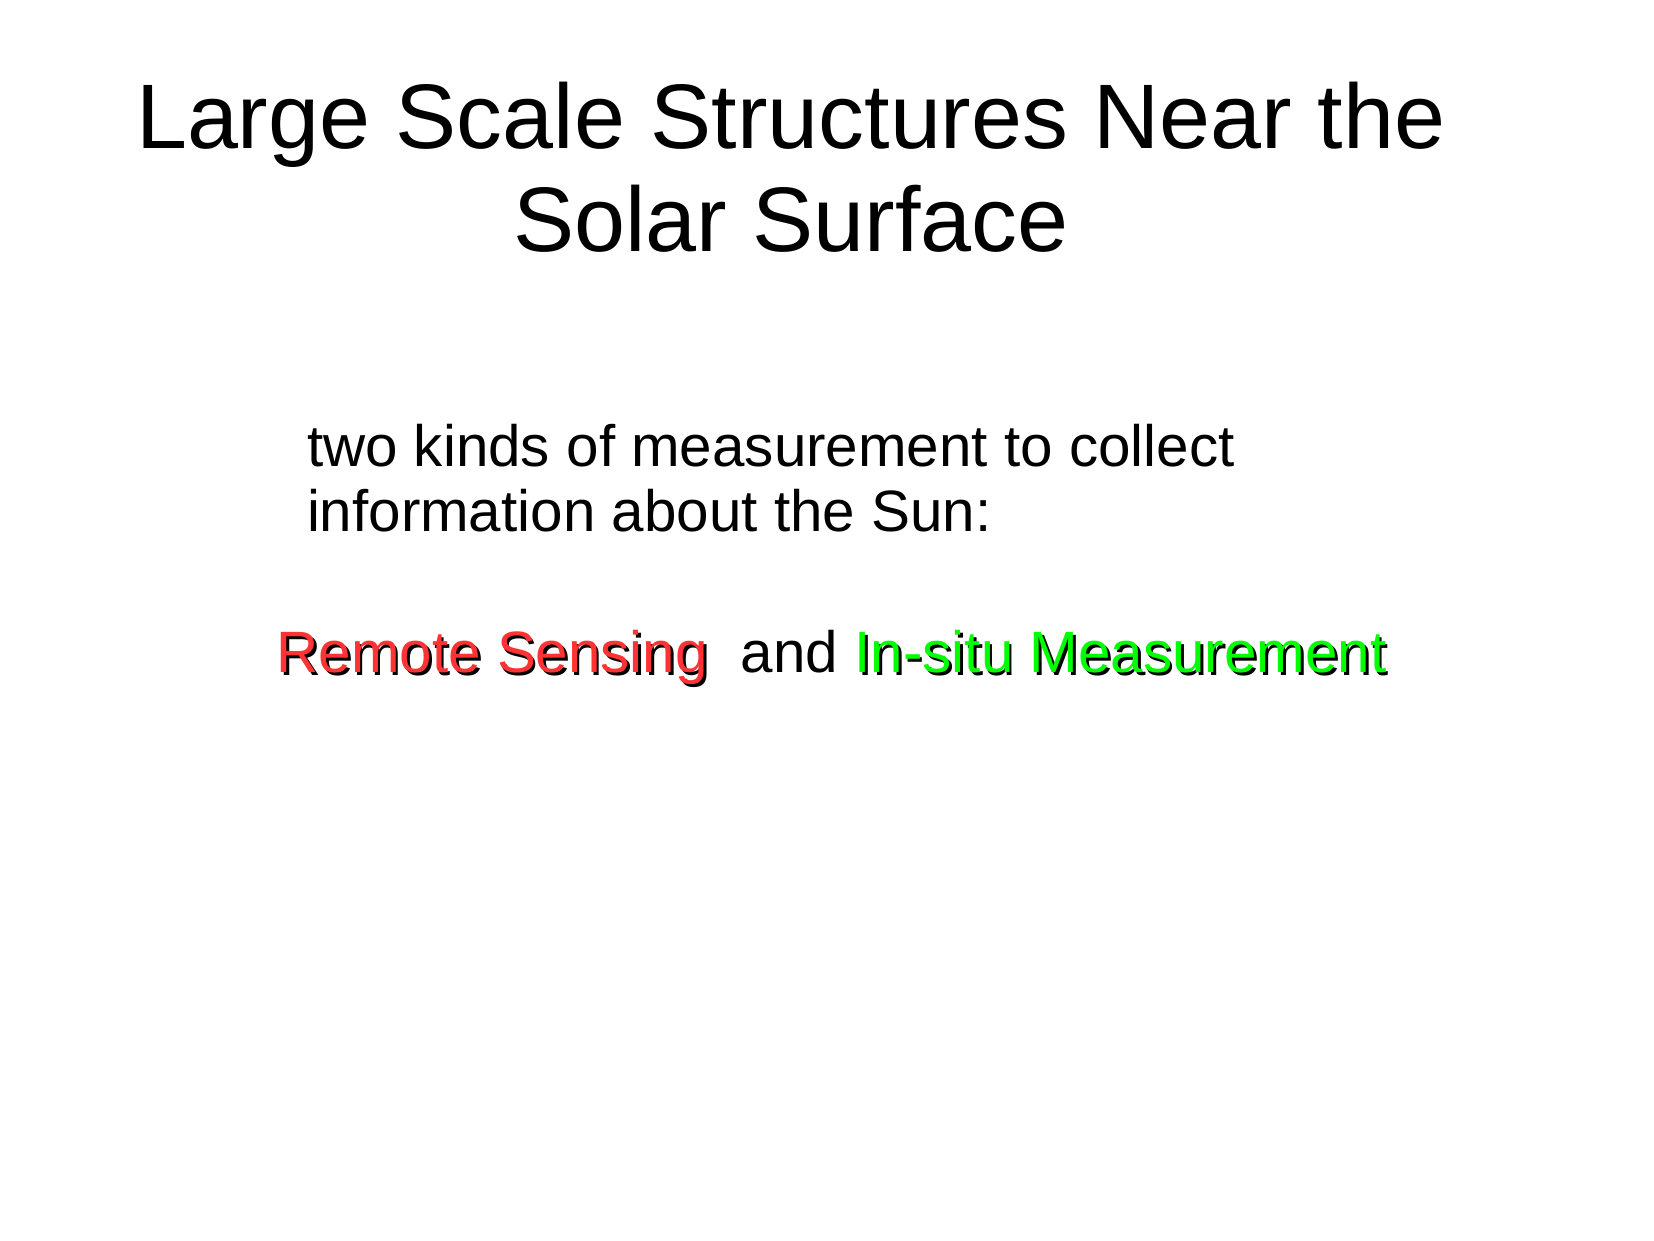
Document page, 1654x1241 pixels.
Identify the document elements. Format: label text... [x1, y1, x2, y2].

list two kinds of measurement to collect information about the Sun: [236, 330, 1323, 567]
title Large Scale Structures Near the Solar Surface [47, 64, 1536, 272]
text_box Remote Sensing and In-situ Measurement [205, 620, 1654, 765]
